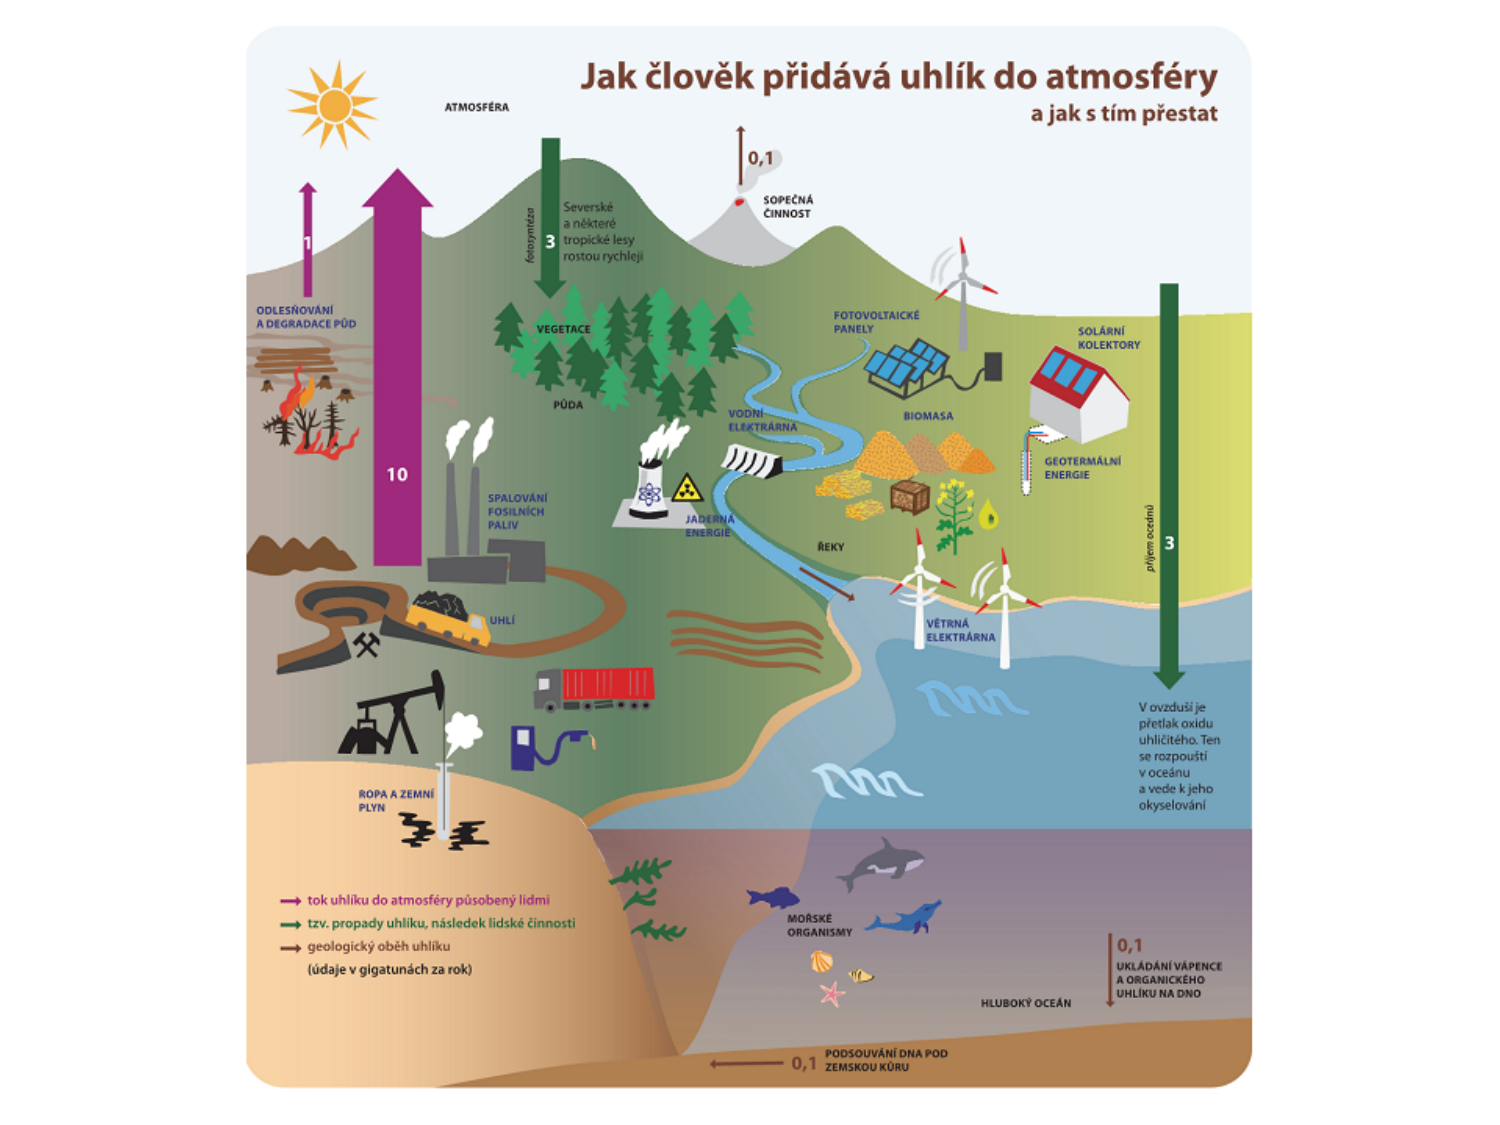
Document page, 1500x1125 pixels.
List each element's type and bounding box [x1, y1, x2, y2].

picture [242, 24, 1257, 1098]
